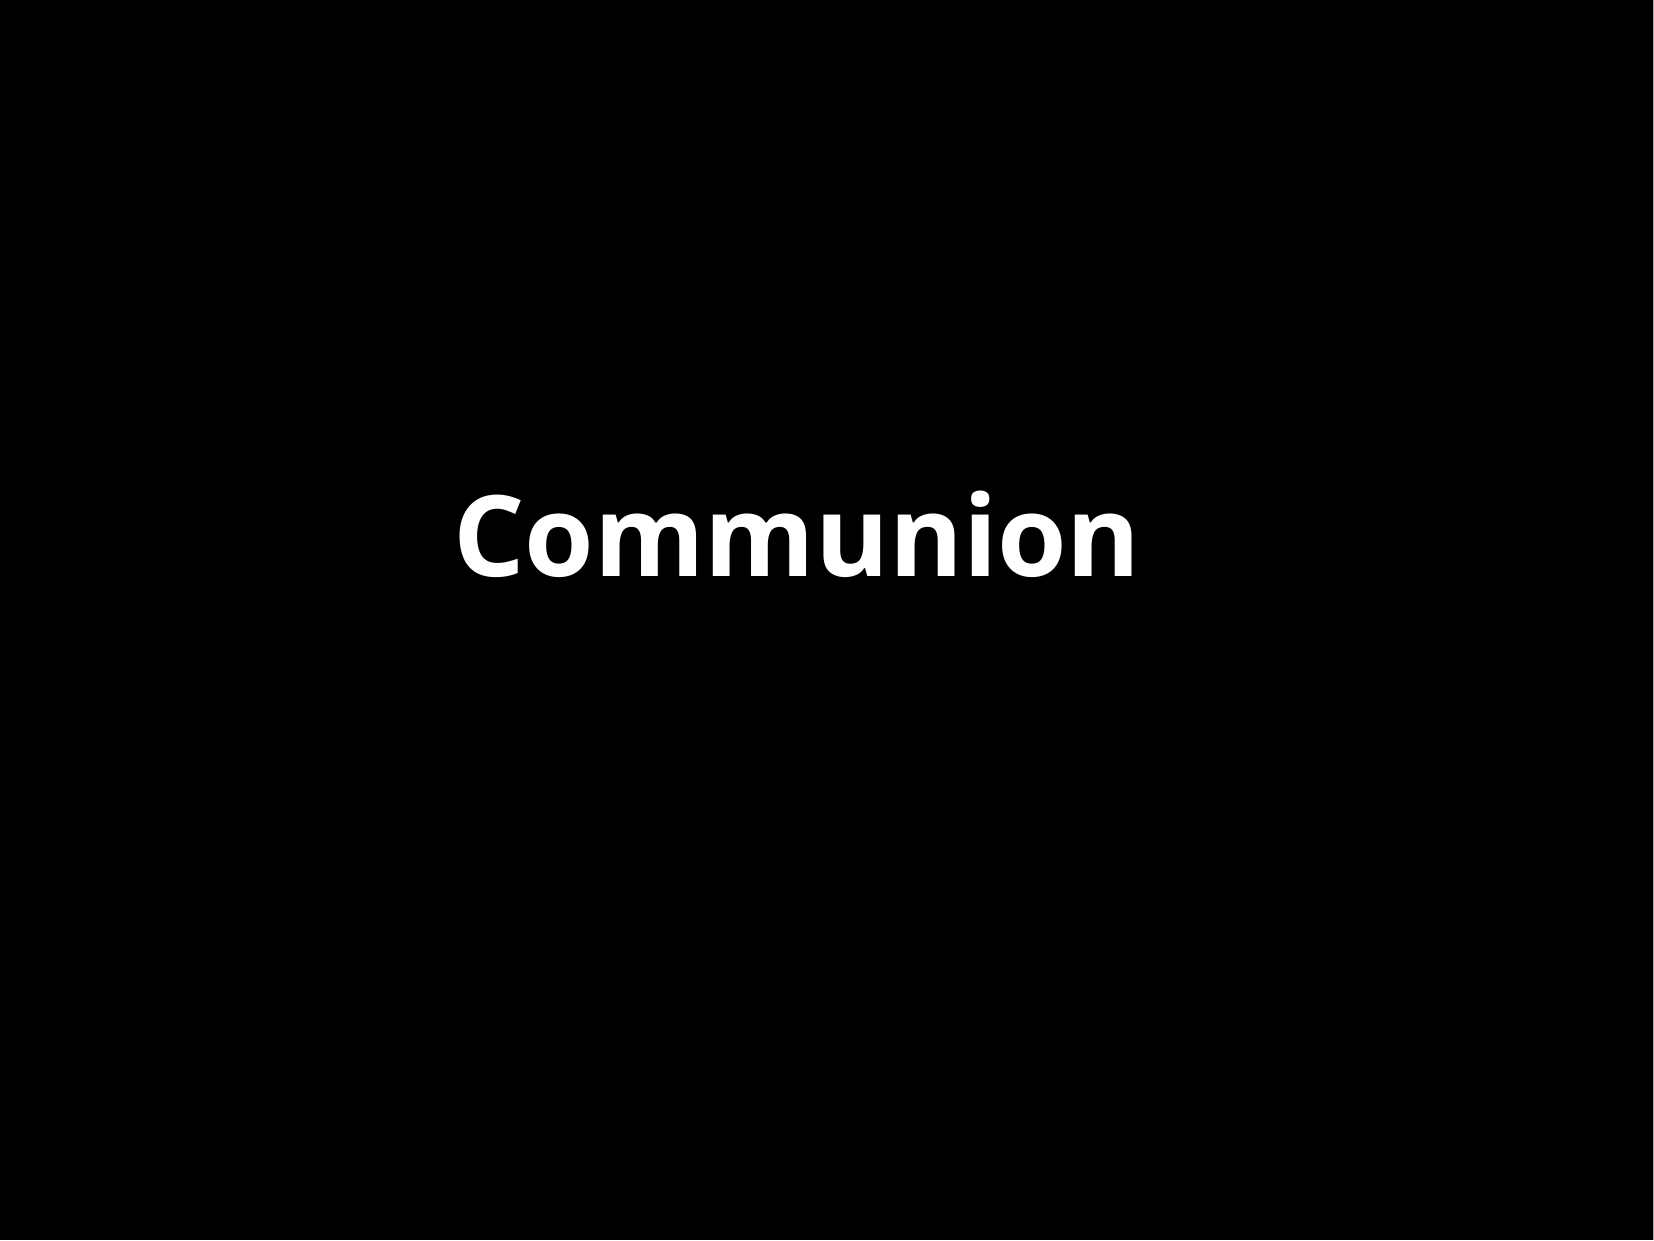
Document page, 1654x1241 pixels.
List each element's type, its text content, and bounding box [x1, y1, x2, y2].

text_box Communion [88, 88, 1507, 975]
